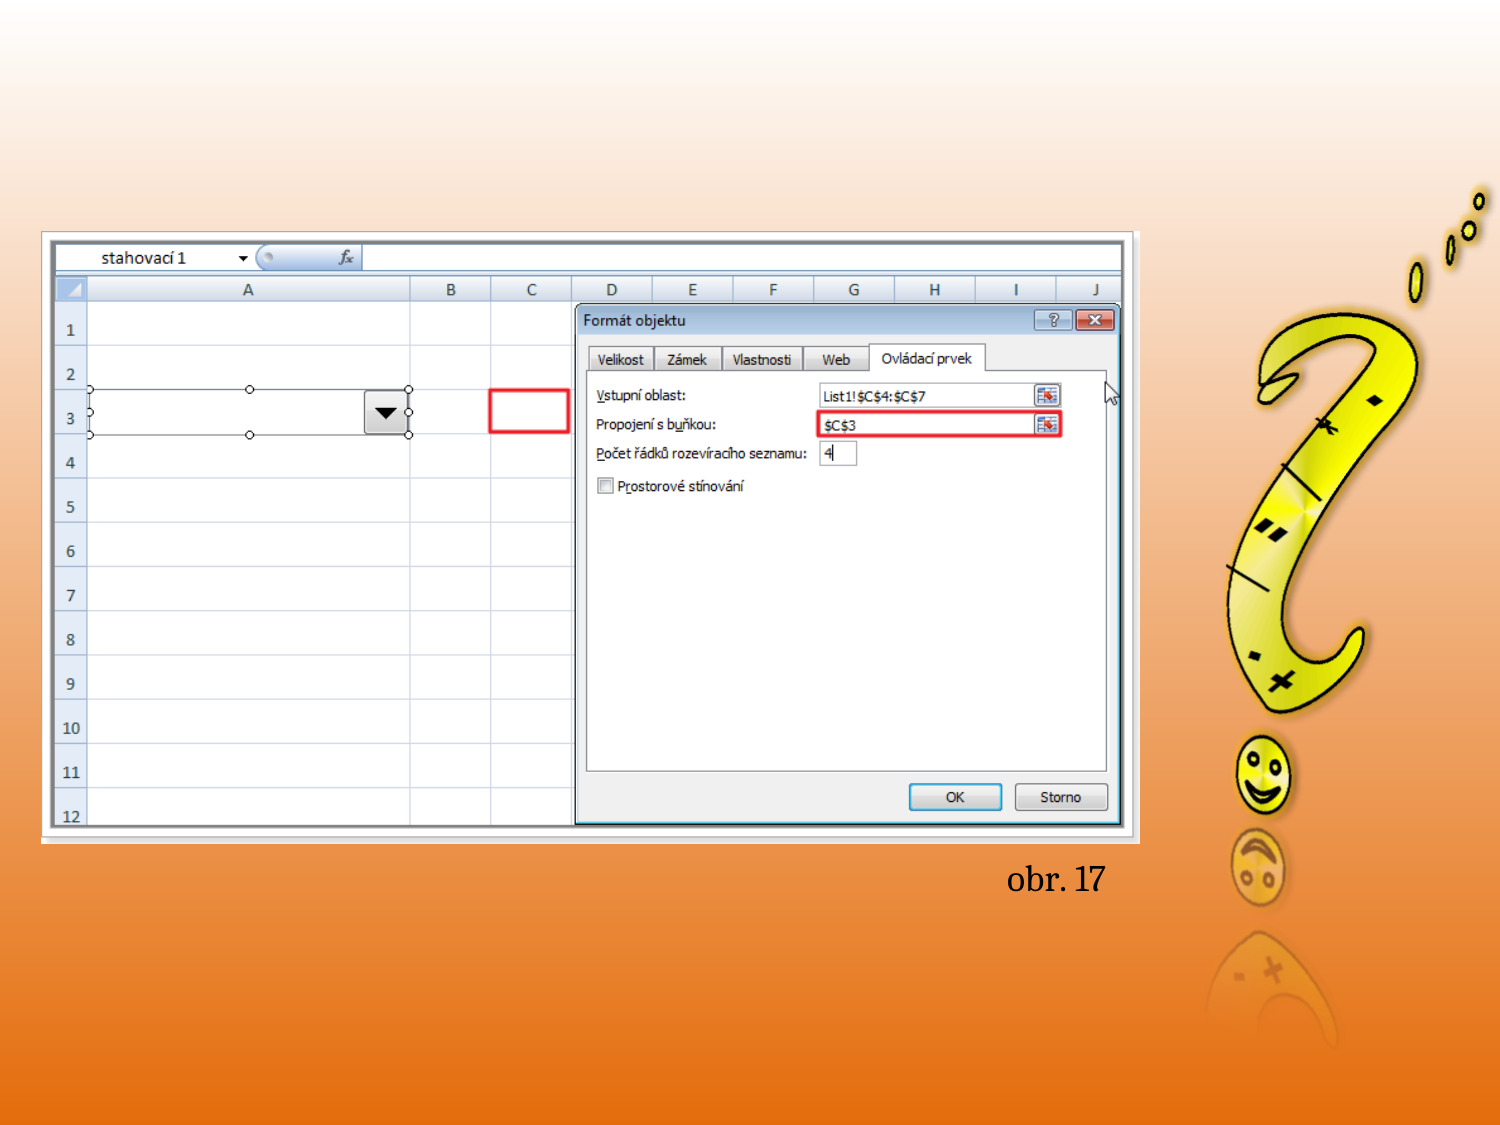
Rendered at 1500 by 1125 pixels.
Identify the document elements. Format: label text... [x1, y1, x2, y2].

text_box obr. 17 [992, 846, 1122, 907]
picture [1171, 160, 1500, 1125]
picture [41, 231, 1140, 844]
